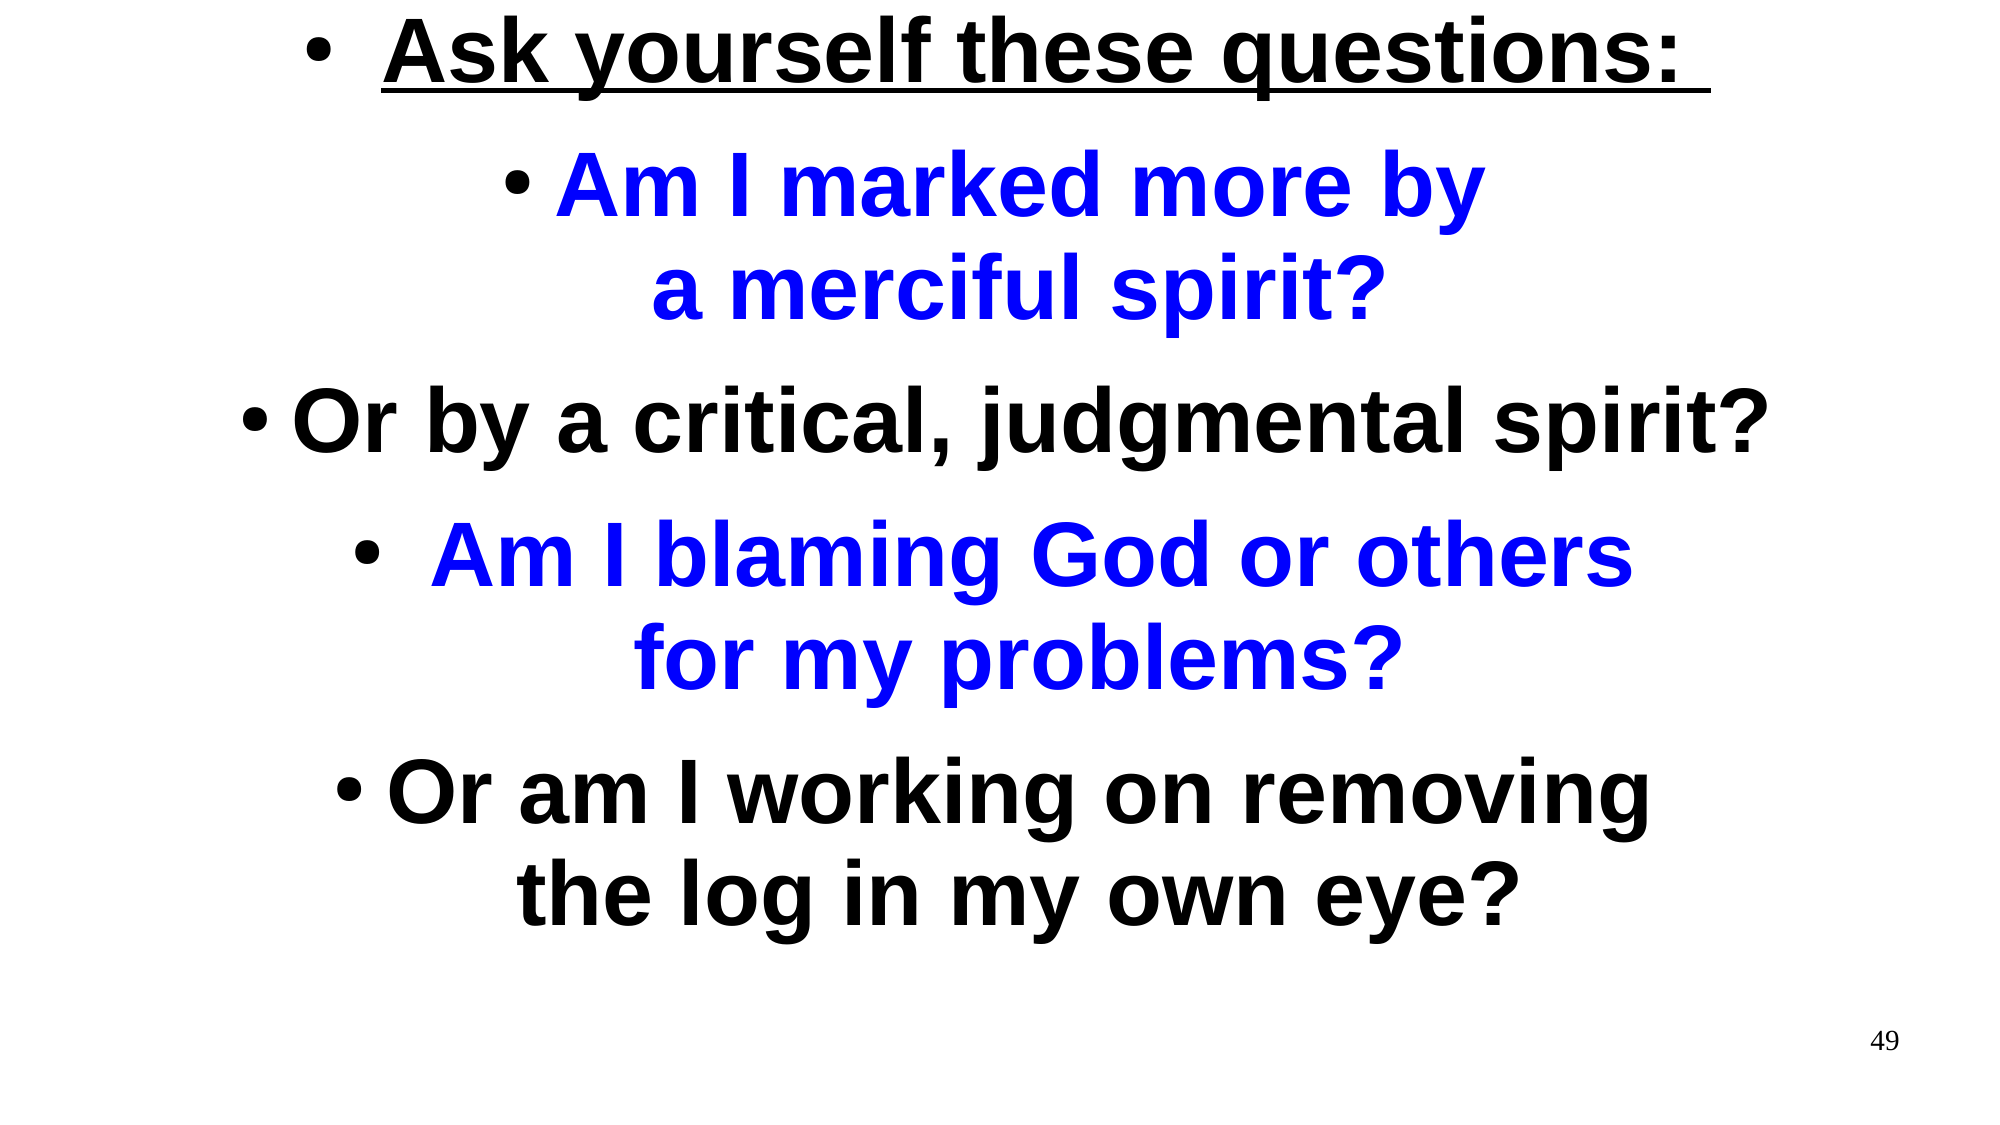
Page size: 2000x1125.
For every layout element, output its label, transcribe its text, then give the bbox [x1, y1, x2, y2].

list Ask yourself these questions: Am I marked more by a merciful spirit? Or by a critical, judgmental spirit? Am I blaming God or others for my problems? Or am I working on removing the log in my own eye? [0, 0, 1996, 1123]
